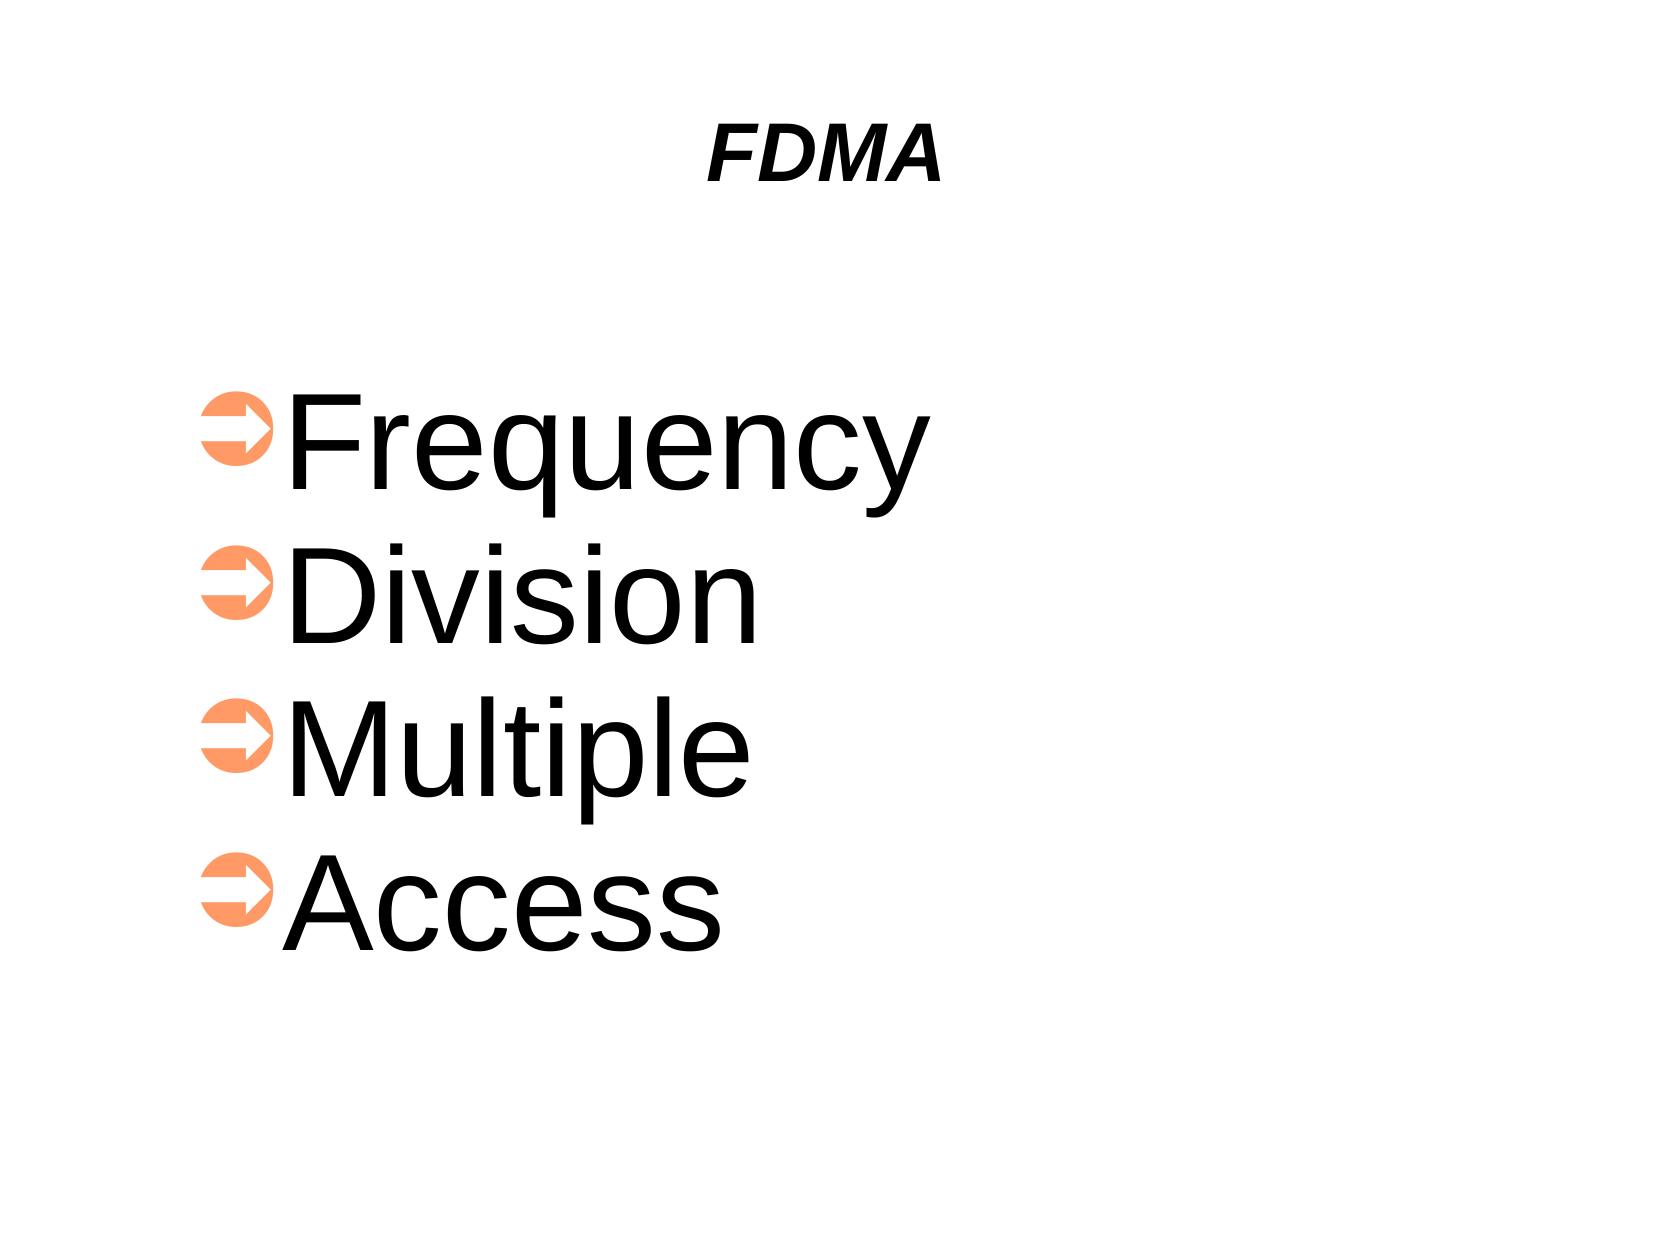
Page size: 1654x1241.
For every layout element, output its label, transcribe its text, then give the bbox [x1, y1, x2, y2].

title FDMA [82, 49, 1571, 257]
list Frequency Division Multiple Access [178, 364, 1570, 1147]
